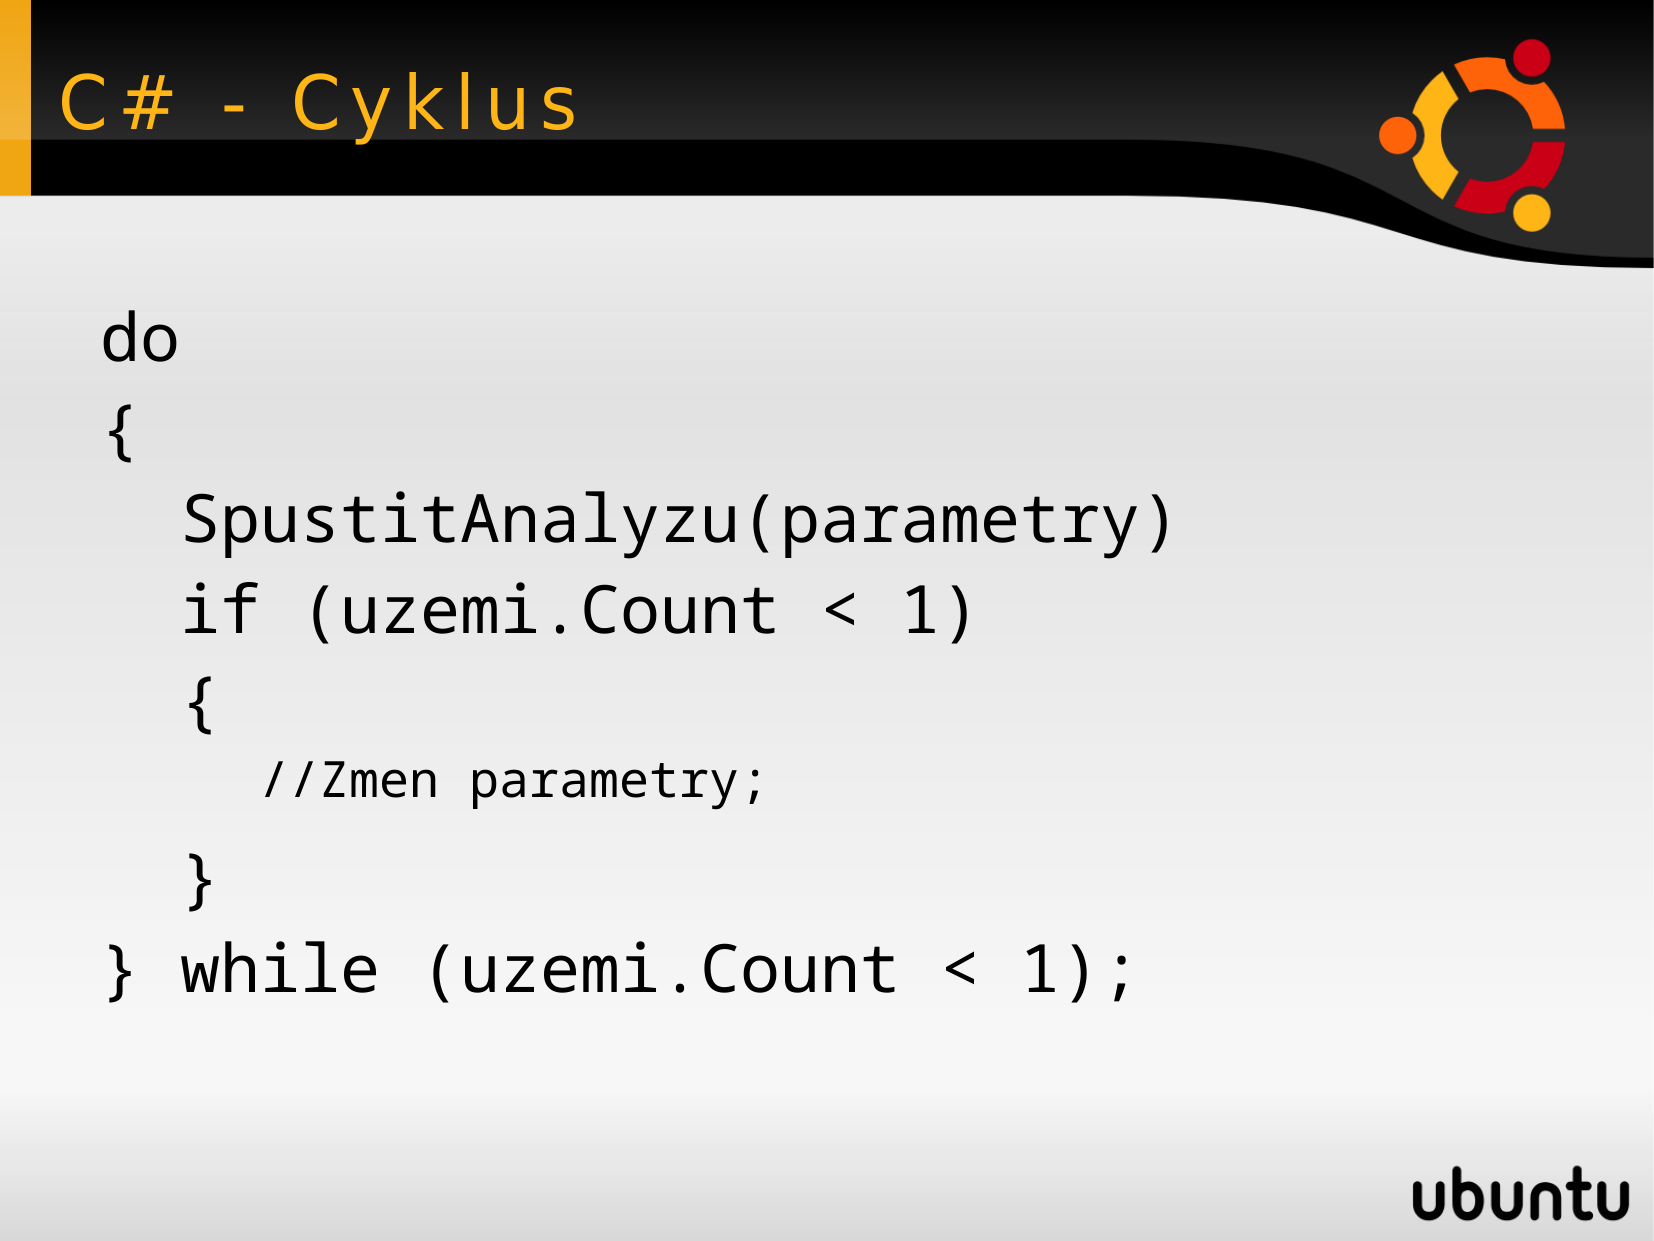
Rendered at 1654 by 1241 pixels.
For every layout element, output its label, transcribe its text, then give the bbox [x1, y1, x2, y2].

title C# - Cyklus [59, 36, 1270, 171]
list do { SpustitAnalyzu(parametry) if (uzemi.Count < 1) { //Zmen parametry; } } while (uzemi.Count < 1); [82, 290, 1571, 1094]
picture [0, 0, 1654, 1241]
